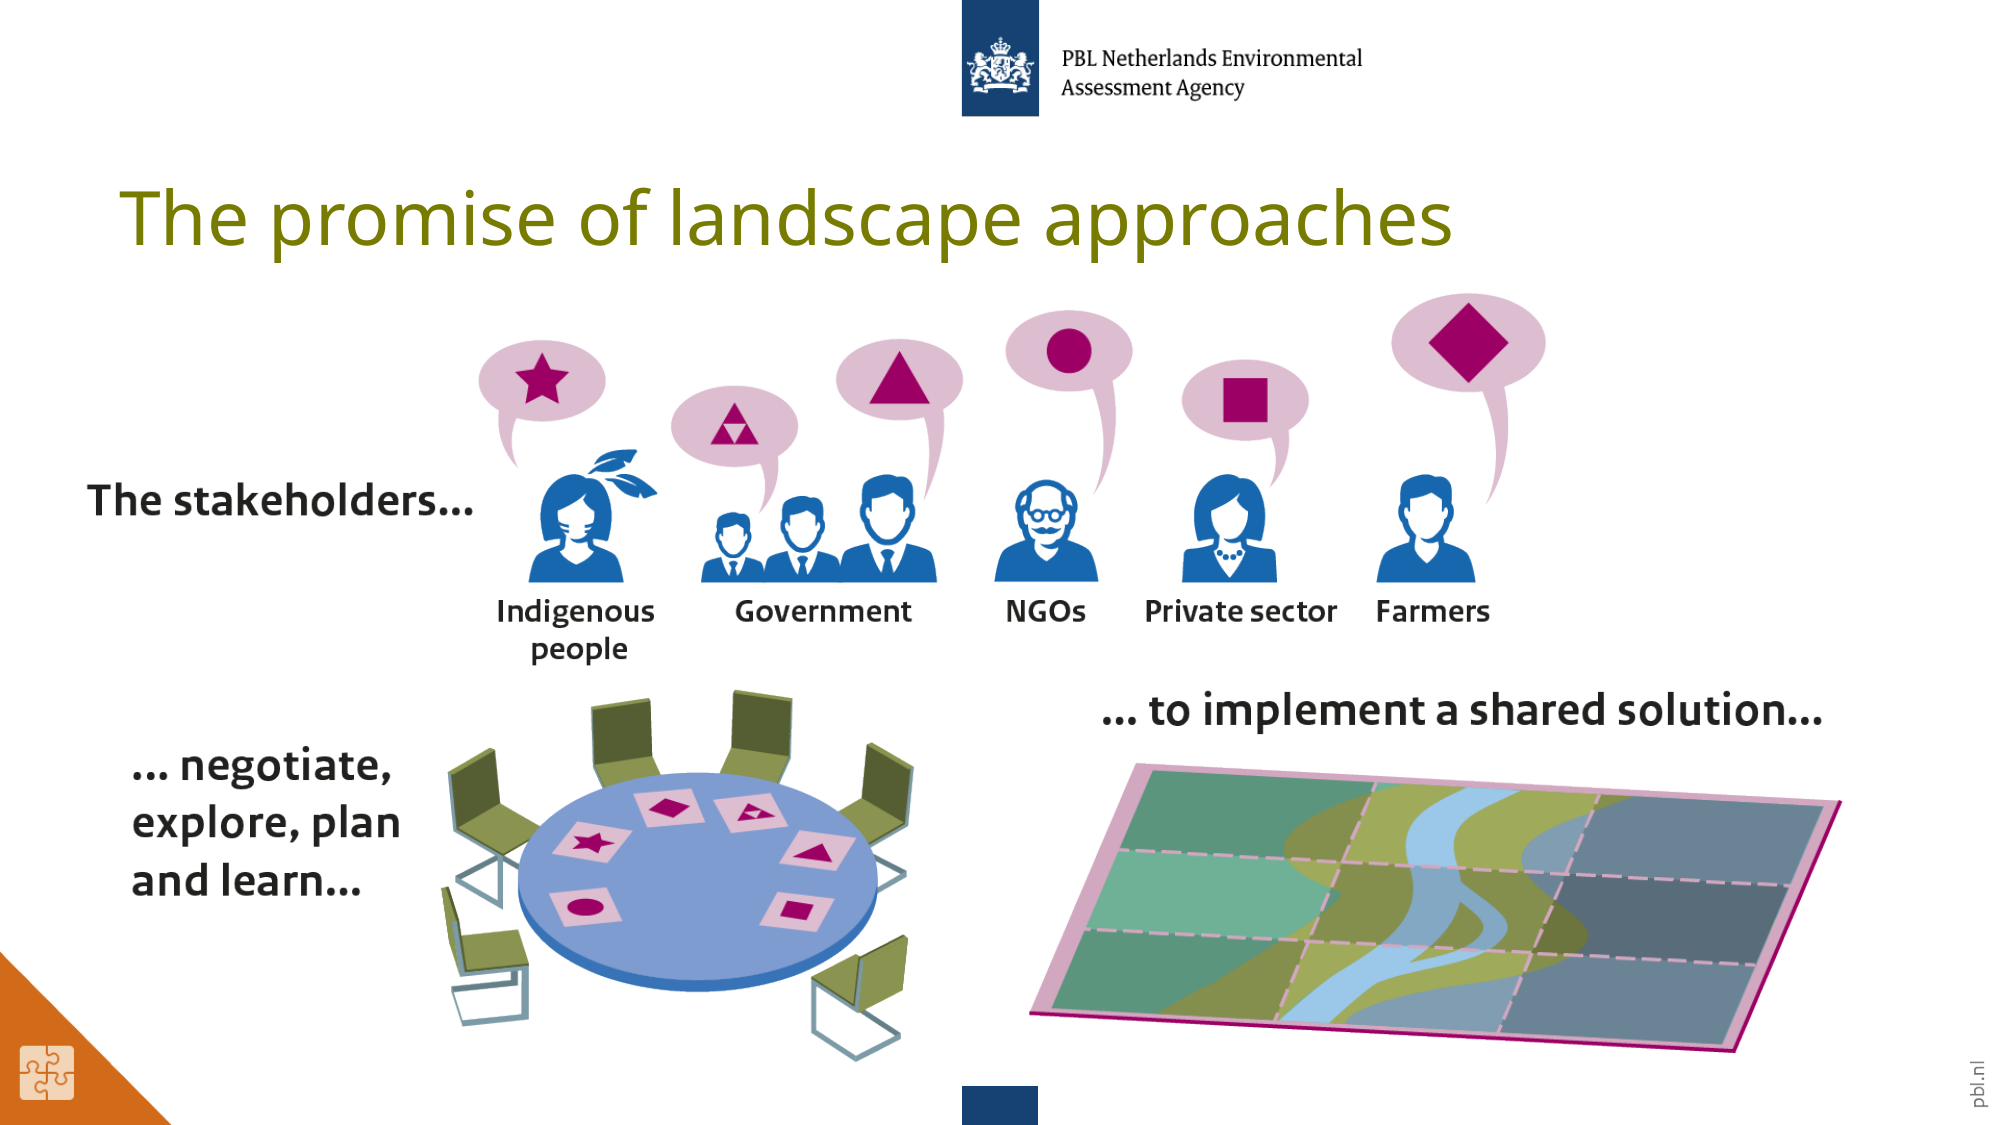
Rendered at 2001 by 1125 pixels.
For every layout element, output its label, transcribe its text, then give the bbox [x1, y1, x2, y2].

title The promise of landscape approaches [104, 172, 1897, 329]
picture [0, 0, 2000, 1125]
